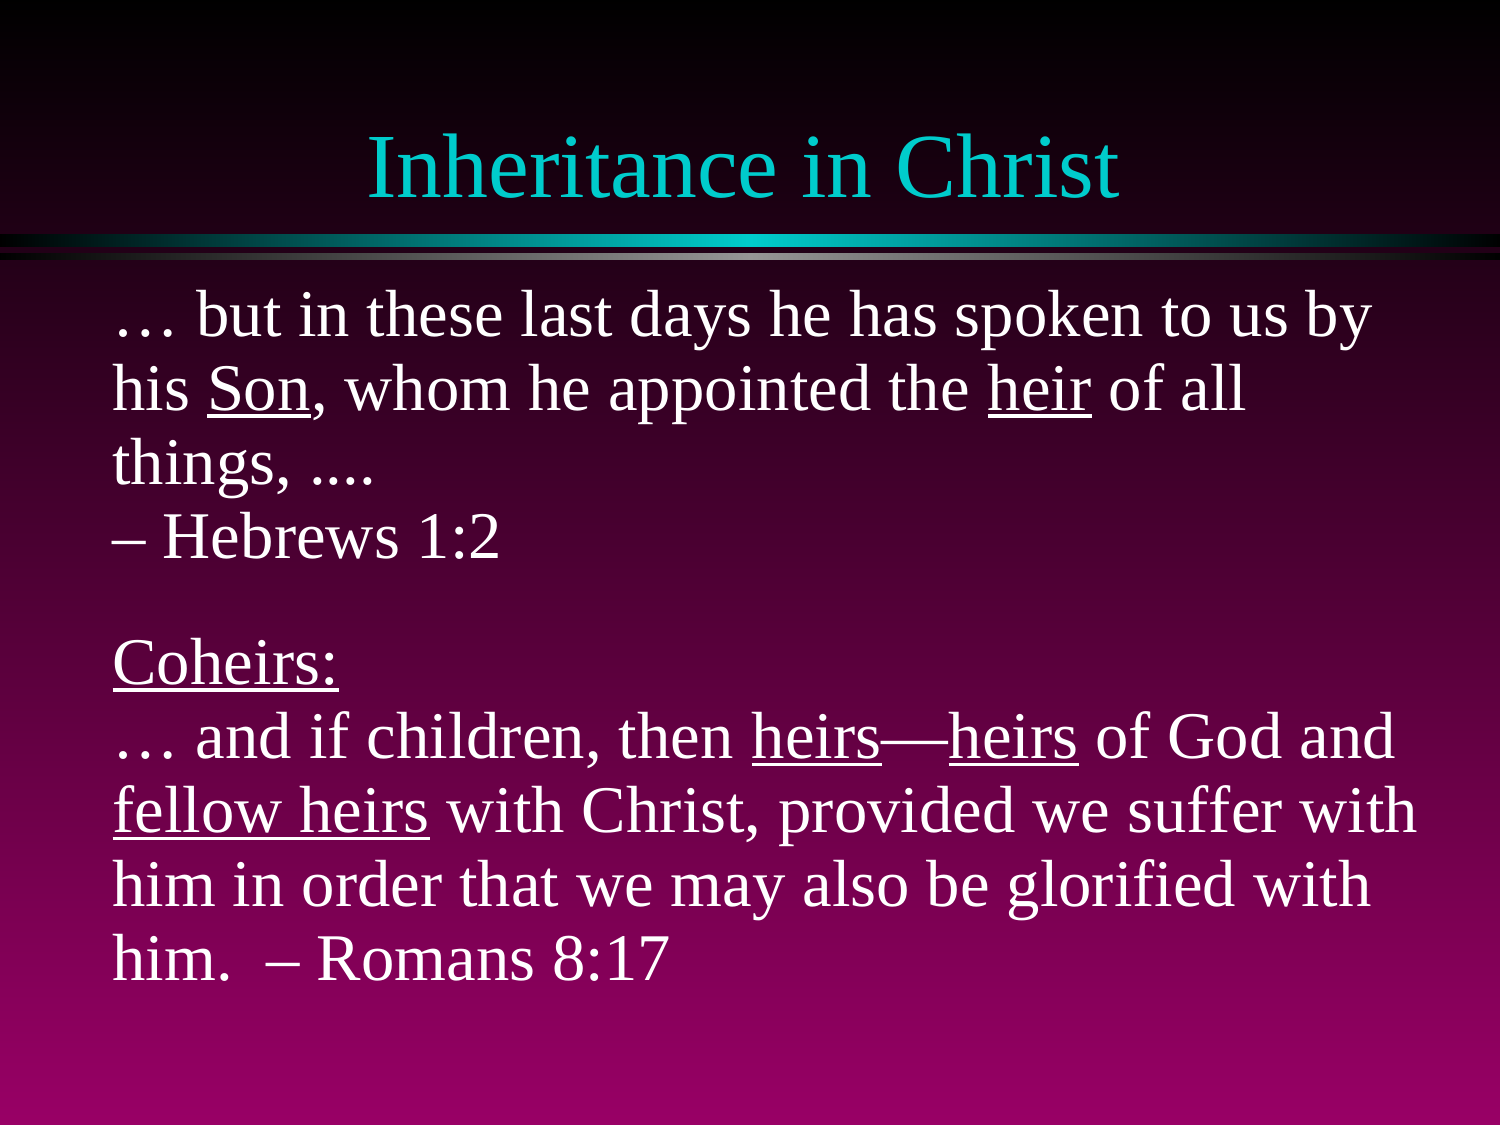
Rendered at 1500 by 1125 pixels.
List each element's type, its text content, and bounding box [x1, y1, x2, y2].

text_box Coheirs: … and if children, then heirs—heirs of God and fellow heirs with Christ, provided we suffer with him in order that we may also be glorified with him. – Romans 8:17 [97, 617, 1437, 1003]
title Inheritance in Christ [99, 37, 1388, 225]
text_box … but in these last days he has spoken to us by his Son, whom he appointed the heir of all things, .... – Hebrews 1:2 [97, 269, 1437, 581]
